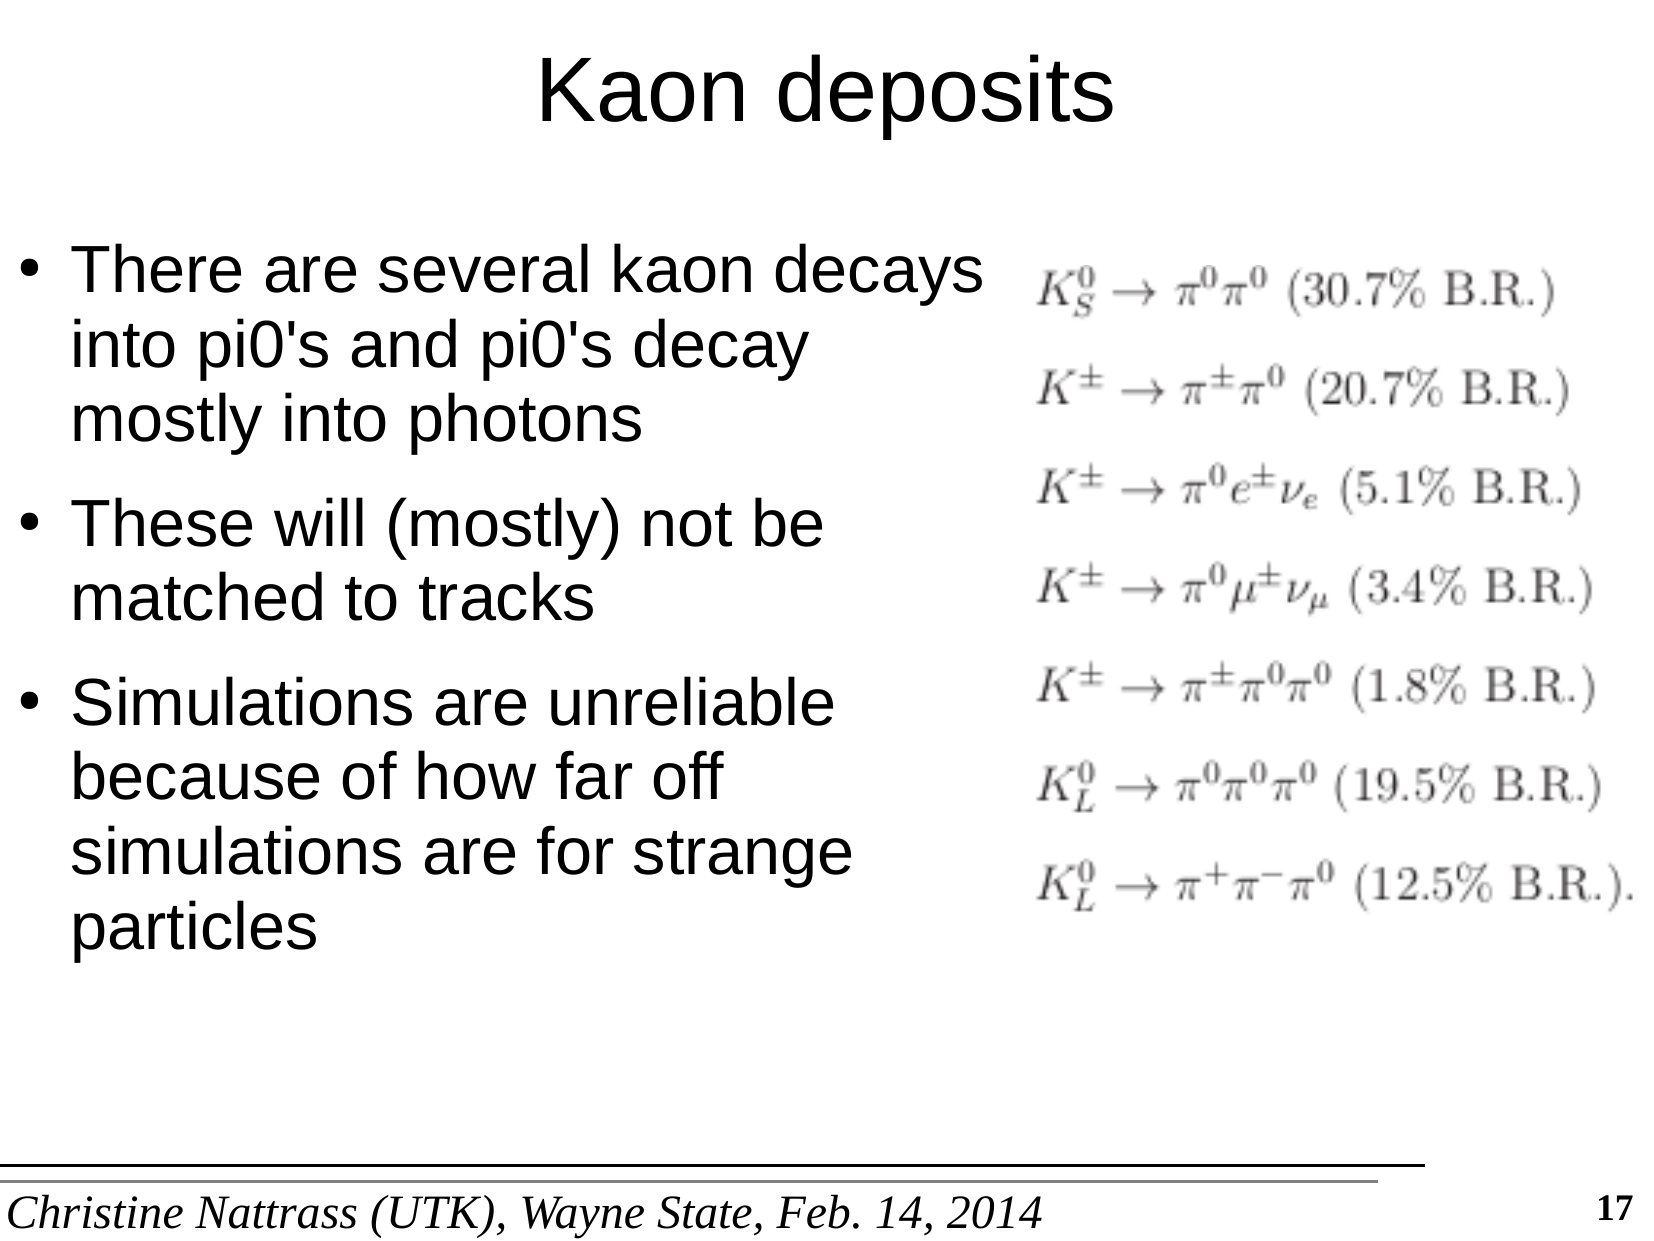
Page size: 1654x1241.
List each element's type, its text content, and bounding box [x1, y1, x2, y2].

title Kaon deposits [82, 31, 1571, 148]
list There are several kaon decays into pi0's and pi0's decay mostly into photons These will (mostly) not be matched to tracks Simulations are unreliable because of how far off simulations are for strange particles [0, 231, 1021, 1147]
picture [1035, 265, 1636, 916]
